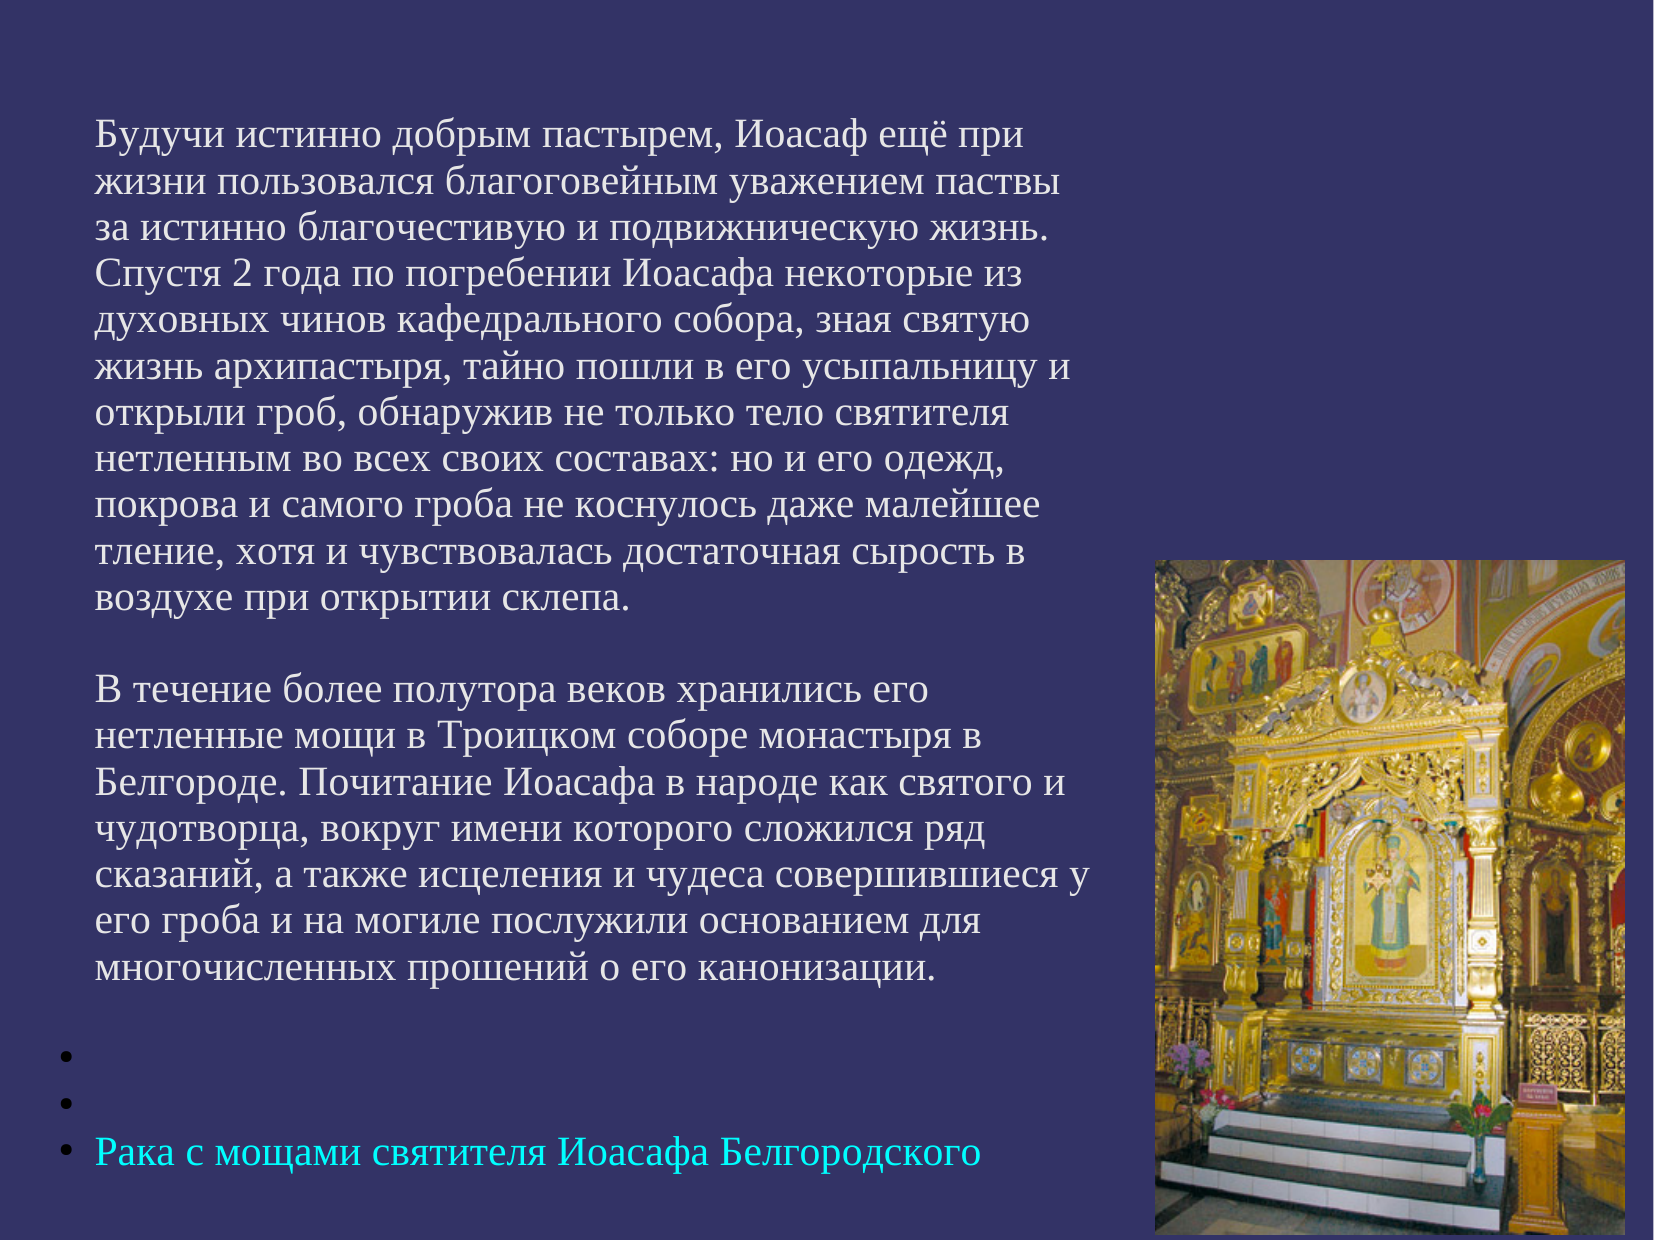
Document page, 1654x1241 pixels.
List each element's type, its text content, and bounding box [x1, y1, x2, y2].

picture [1155, 560, 1625, 1235]
subtitle Будучи истинно добрым пастырем, Иоасаф ещё при жизни пользовался благоговейным уважением паствы за истинно благочестивую и подвижническую жизнь. Спустя 2 года по погребении Иоасафа некоторые из духовных чинов кафедрального собора, зная святую жизнь архипастыря, тайно пошли в его усыпальницу и открыли гроб, обнаружив не только тело святителя нетленным во всех своих составах: но и его одежд, покрова и самого гроба не коснулось даже малейшее тление, хотя и чувствовалась достаточная сырость в воздухе при открытии склепа. В течение более полутора веков хранились его нетленные мощи в Троицком соборе монастыря в Белгороде. Почитание Иоасафа в народе как святого и чудотворца, вокруг имени которого сложился ряд сказаний, а также исцеления и чудеса совершившиеся у его гроба и на могиле послужили основанием для многочисленных прошений о его канонизации. Рака с мощами святителя Иоасафа Белгородского [59, 88, 1093, 1197]
